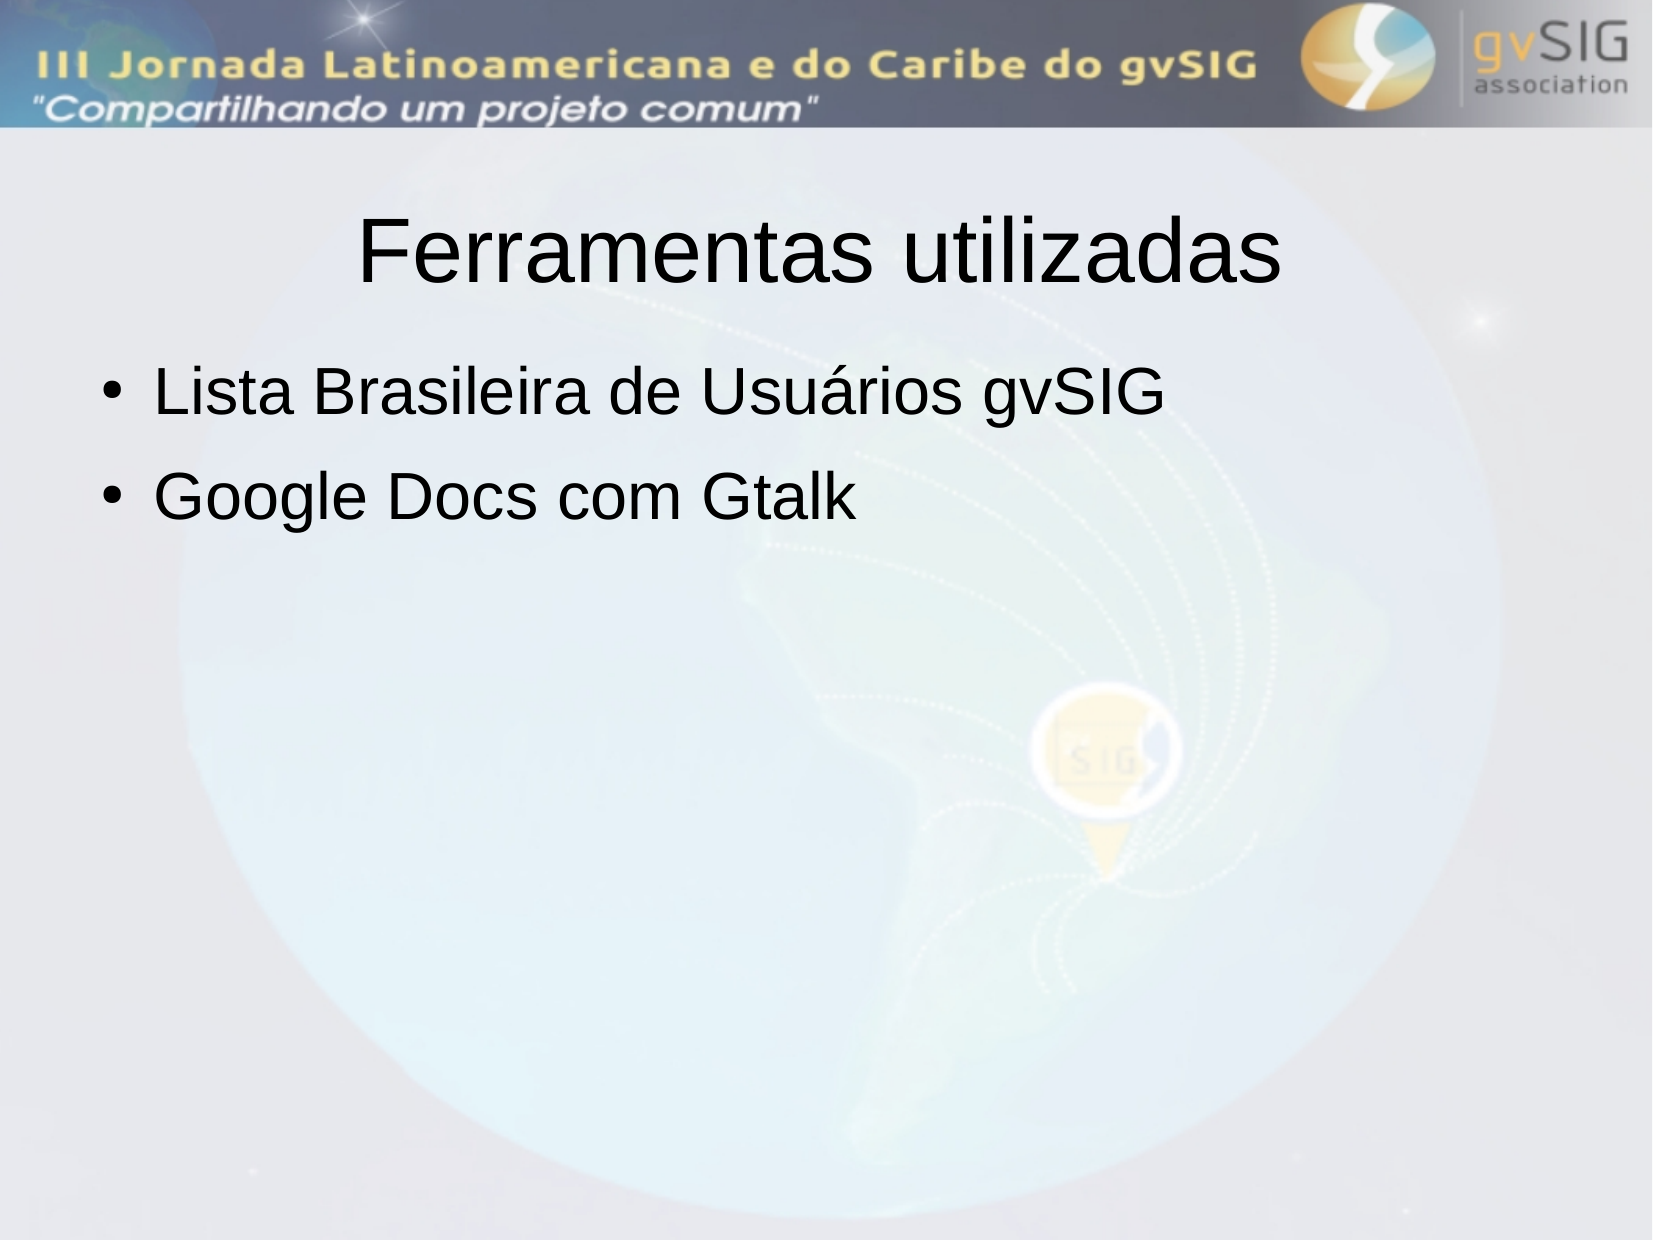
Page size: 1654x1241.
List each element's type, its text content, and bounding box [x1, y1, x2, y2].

list Lista Brasileira de Usuários gvSIG Google Docs com Gtalk [82, 354, 1571, 1173]
picture [0, 0, 1653, 1240]
title Ferramentas utilizadas [76, 147, 1565, 355]
